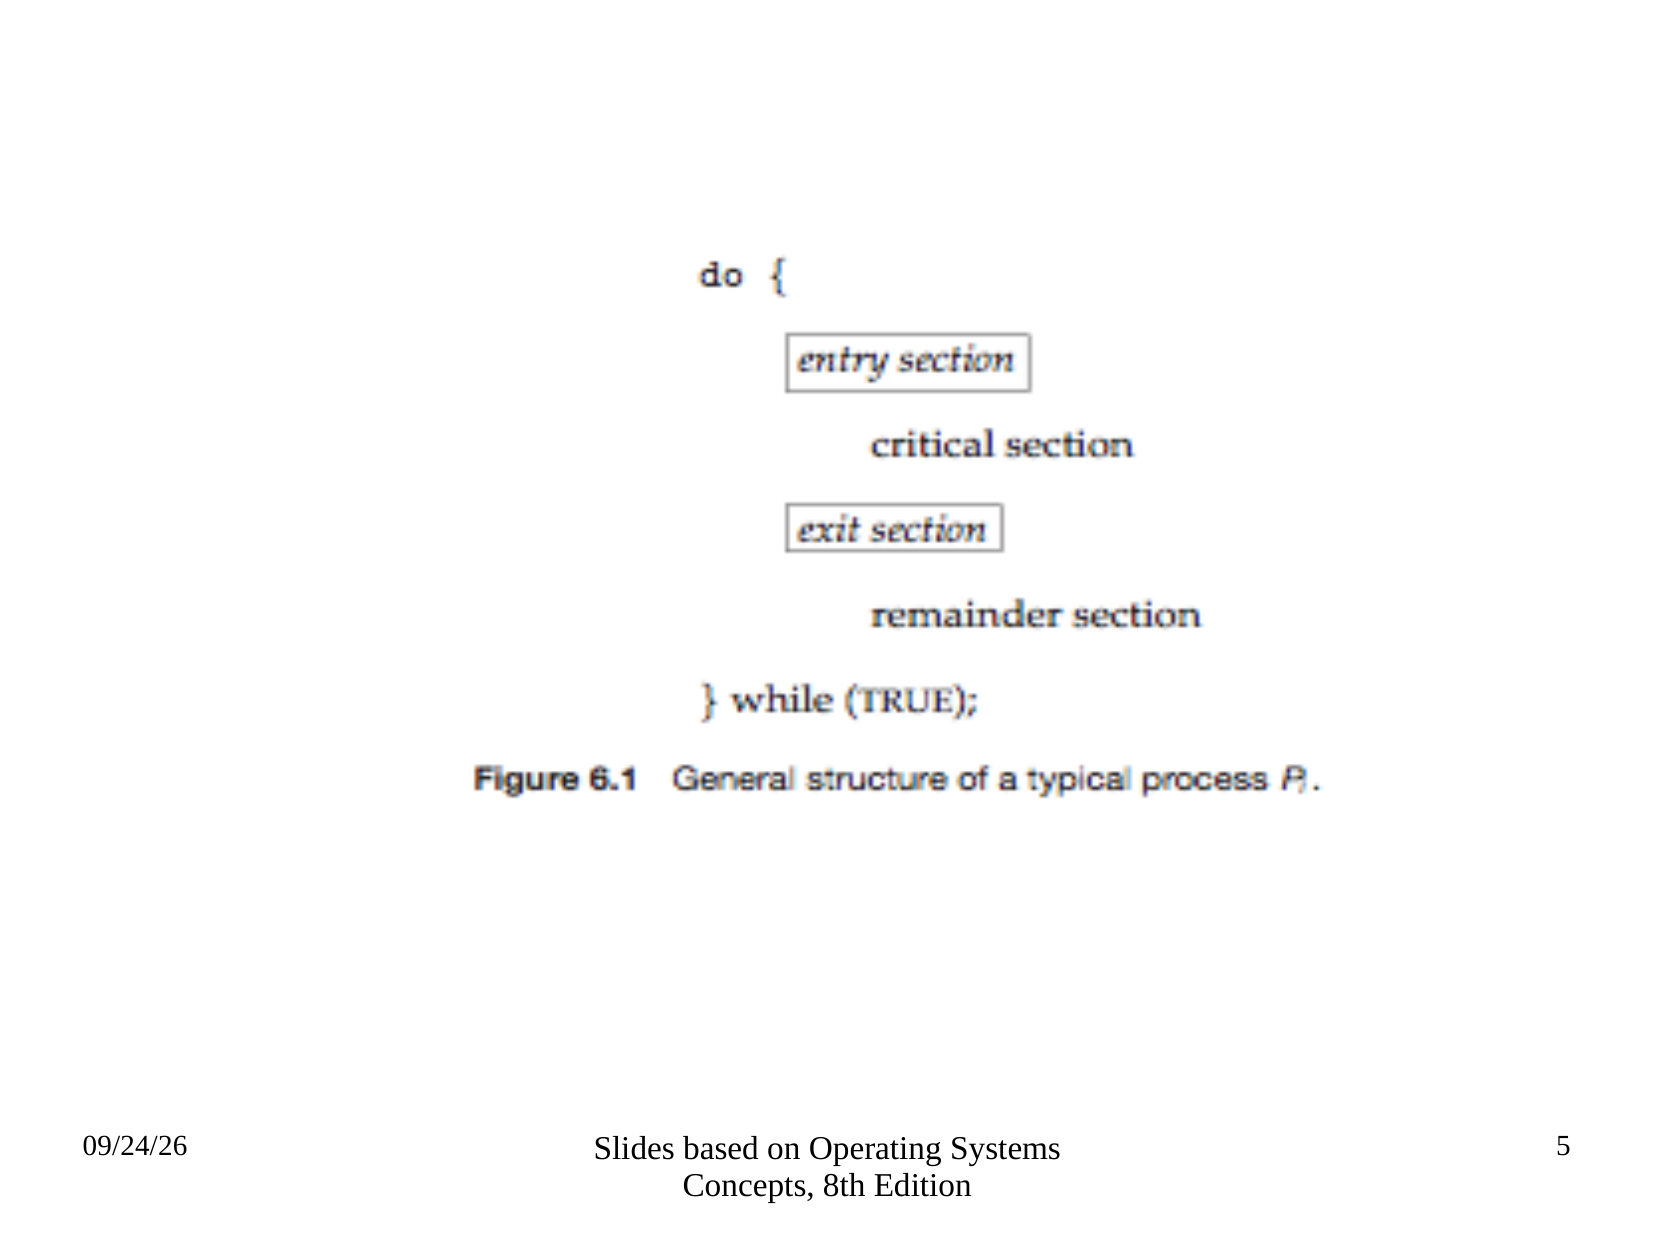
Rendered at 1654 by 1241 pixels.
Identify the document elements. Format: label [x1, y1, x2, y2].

picture [210, 224, 1459, 809]
